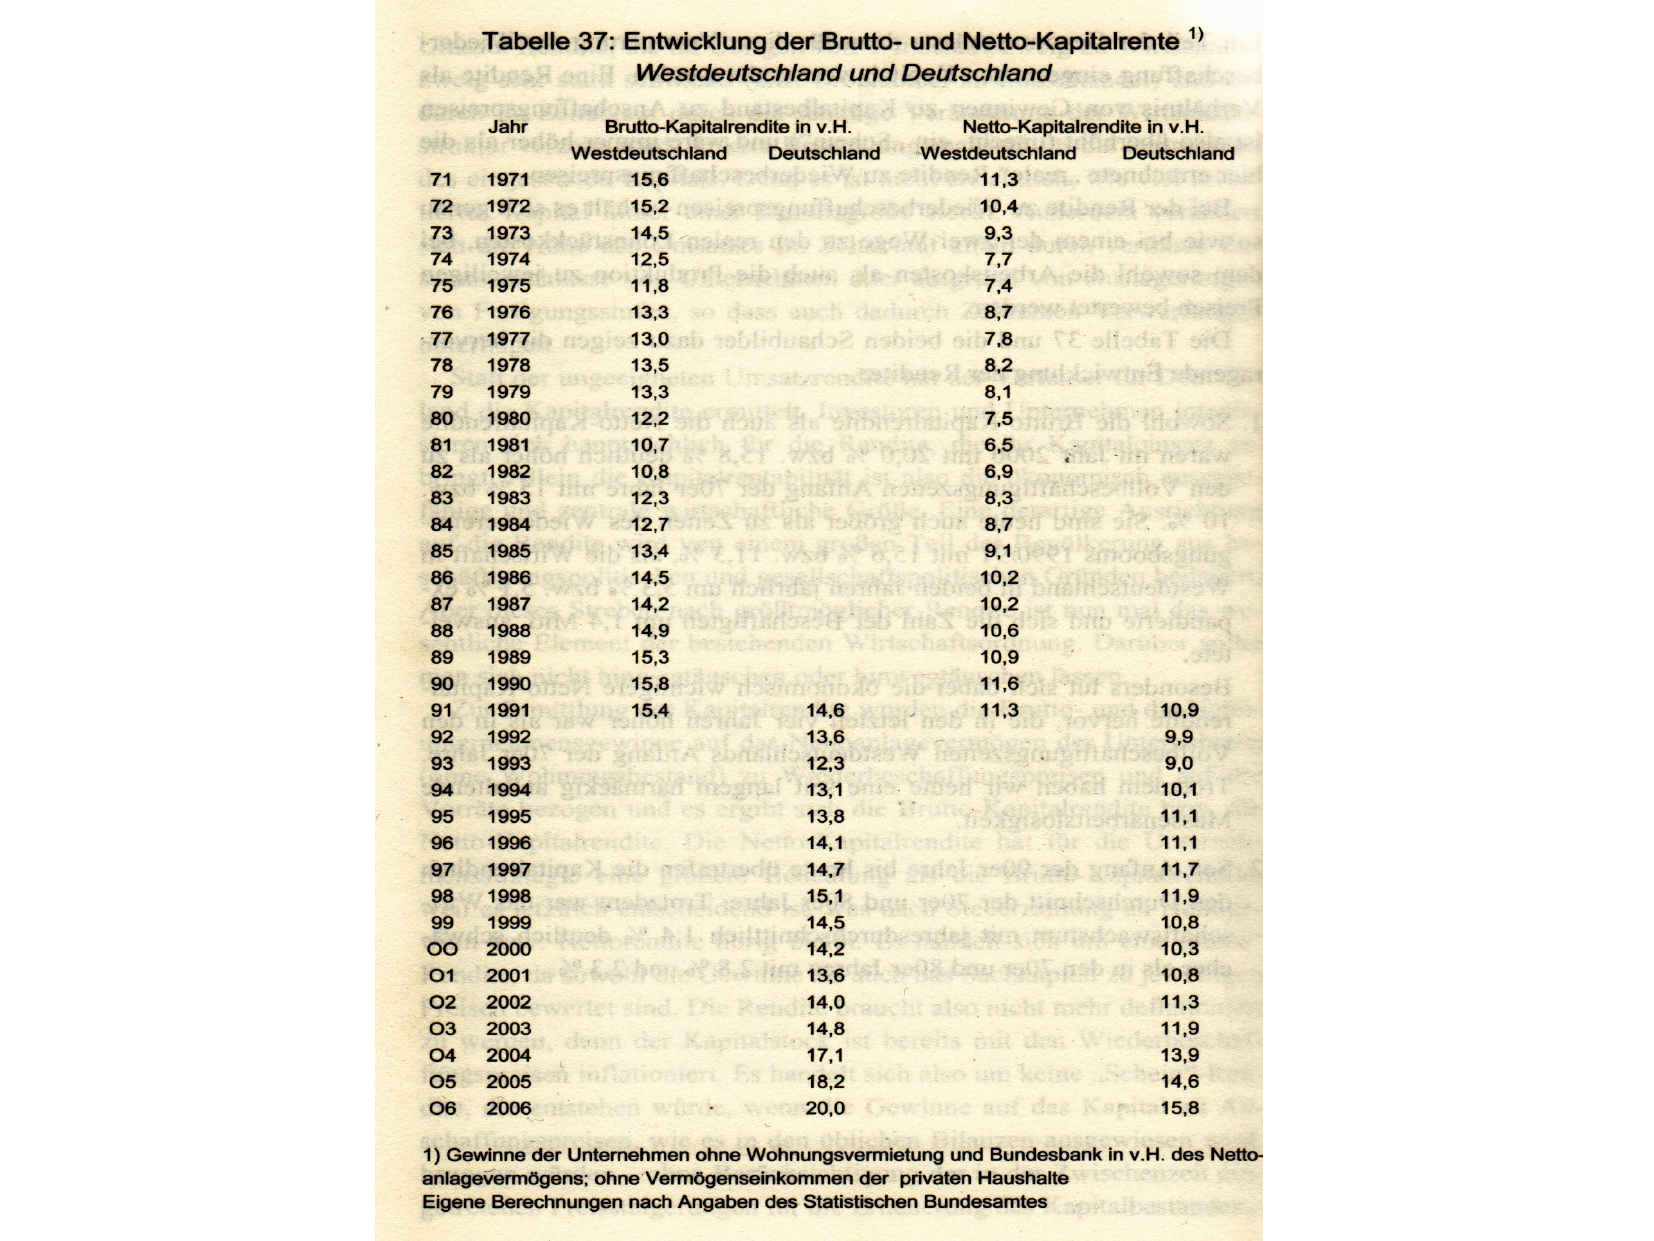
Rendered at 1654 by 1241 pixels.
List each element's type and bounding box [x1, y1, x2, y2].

picture [375, 0, 1263, 1241]
